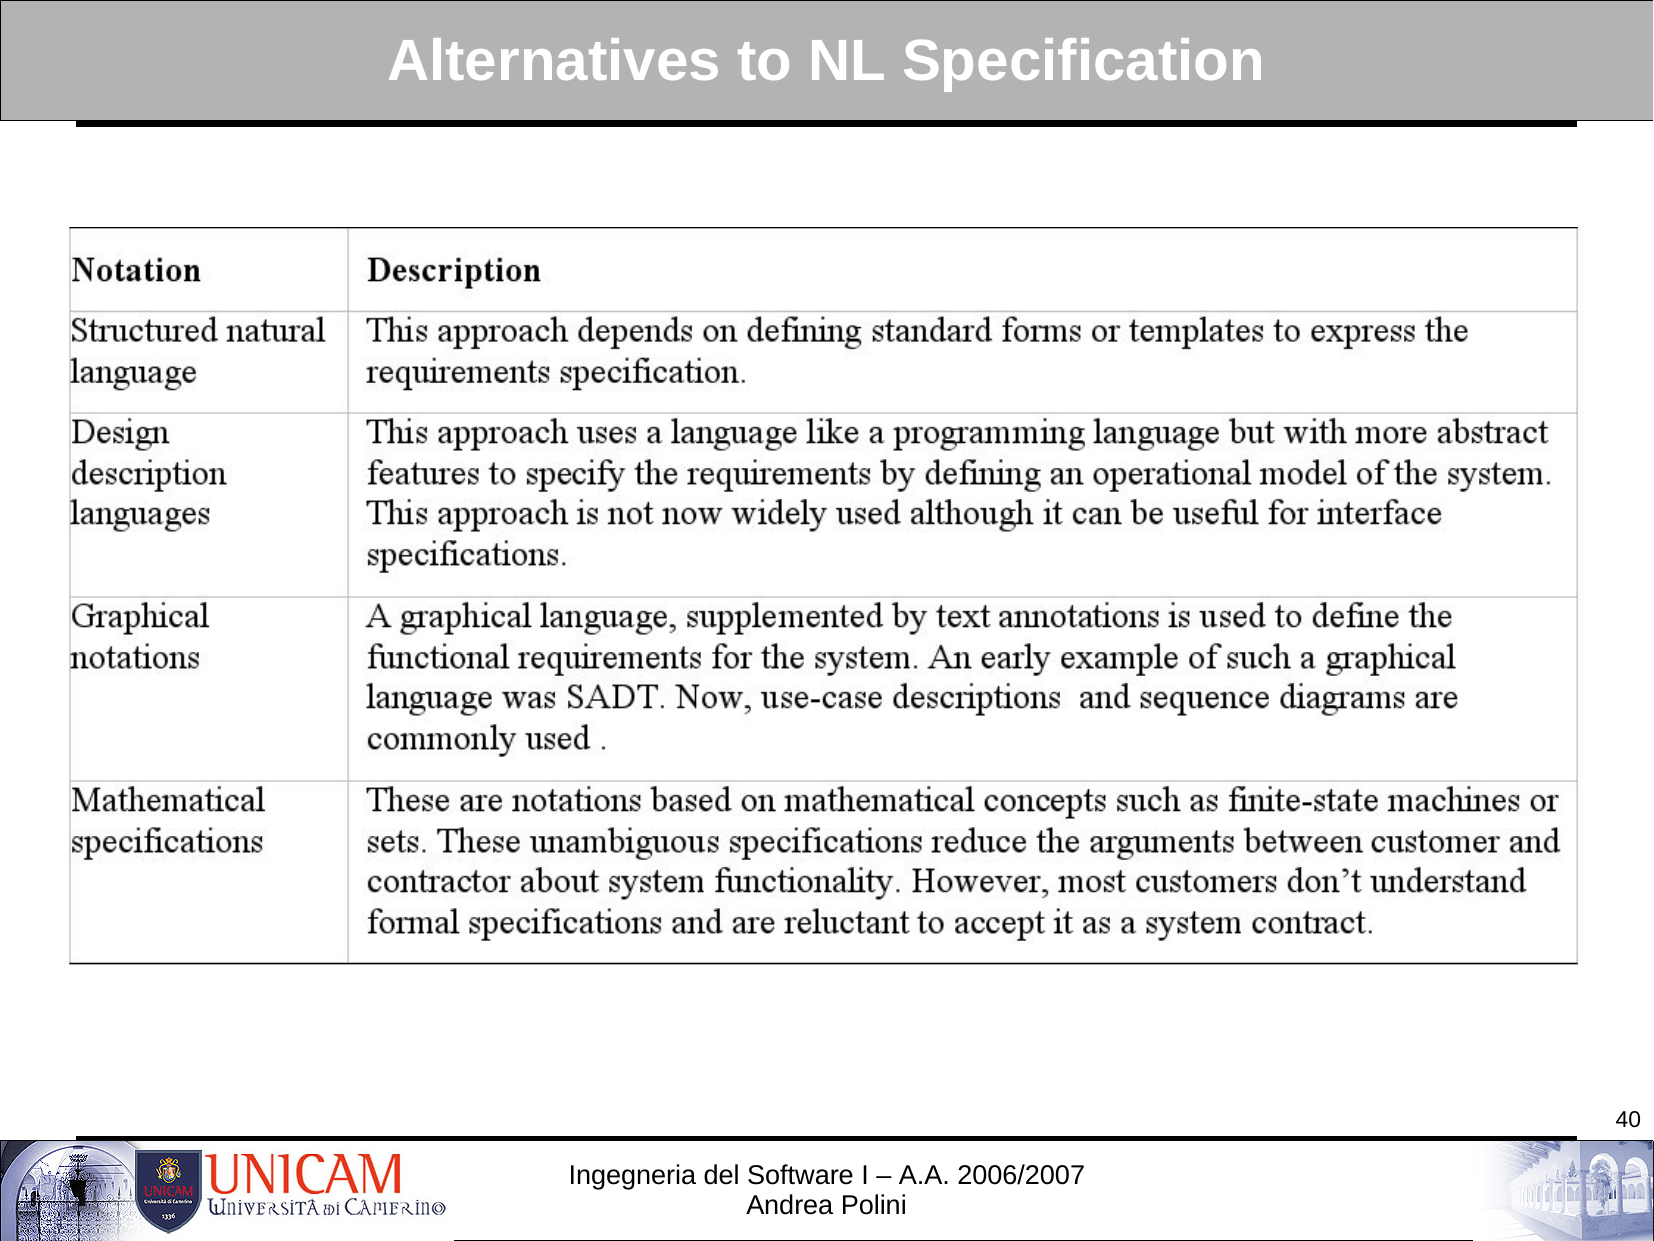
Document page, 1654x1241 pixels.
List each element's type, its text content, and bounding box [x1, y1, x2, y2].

title Alternatives to NL Specification [0, 0, 1653, 121]
picture [0, 1141, 454, 1241]
picture [68, 227, 1584, 966]
picture [1473, 1141, 1654, 1241]
